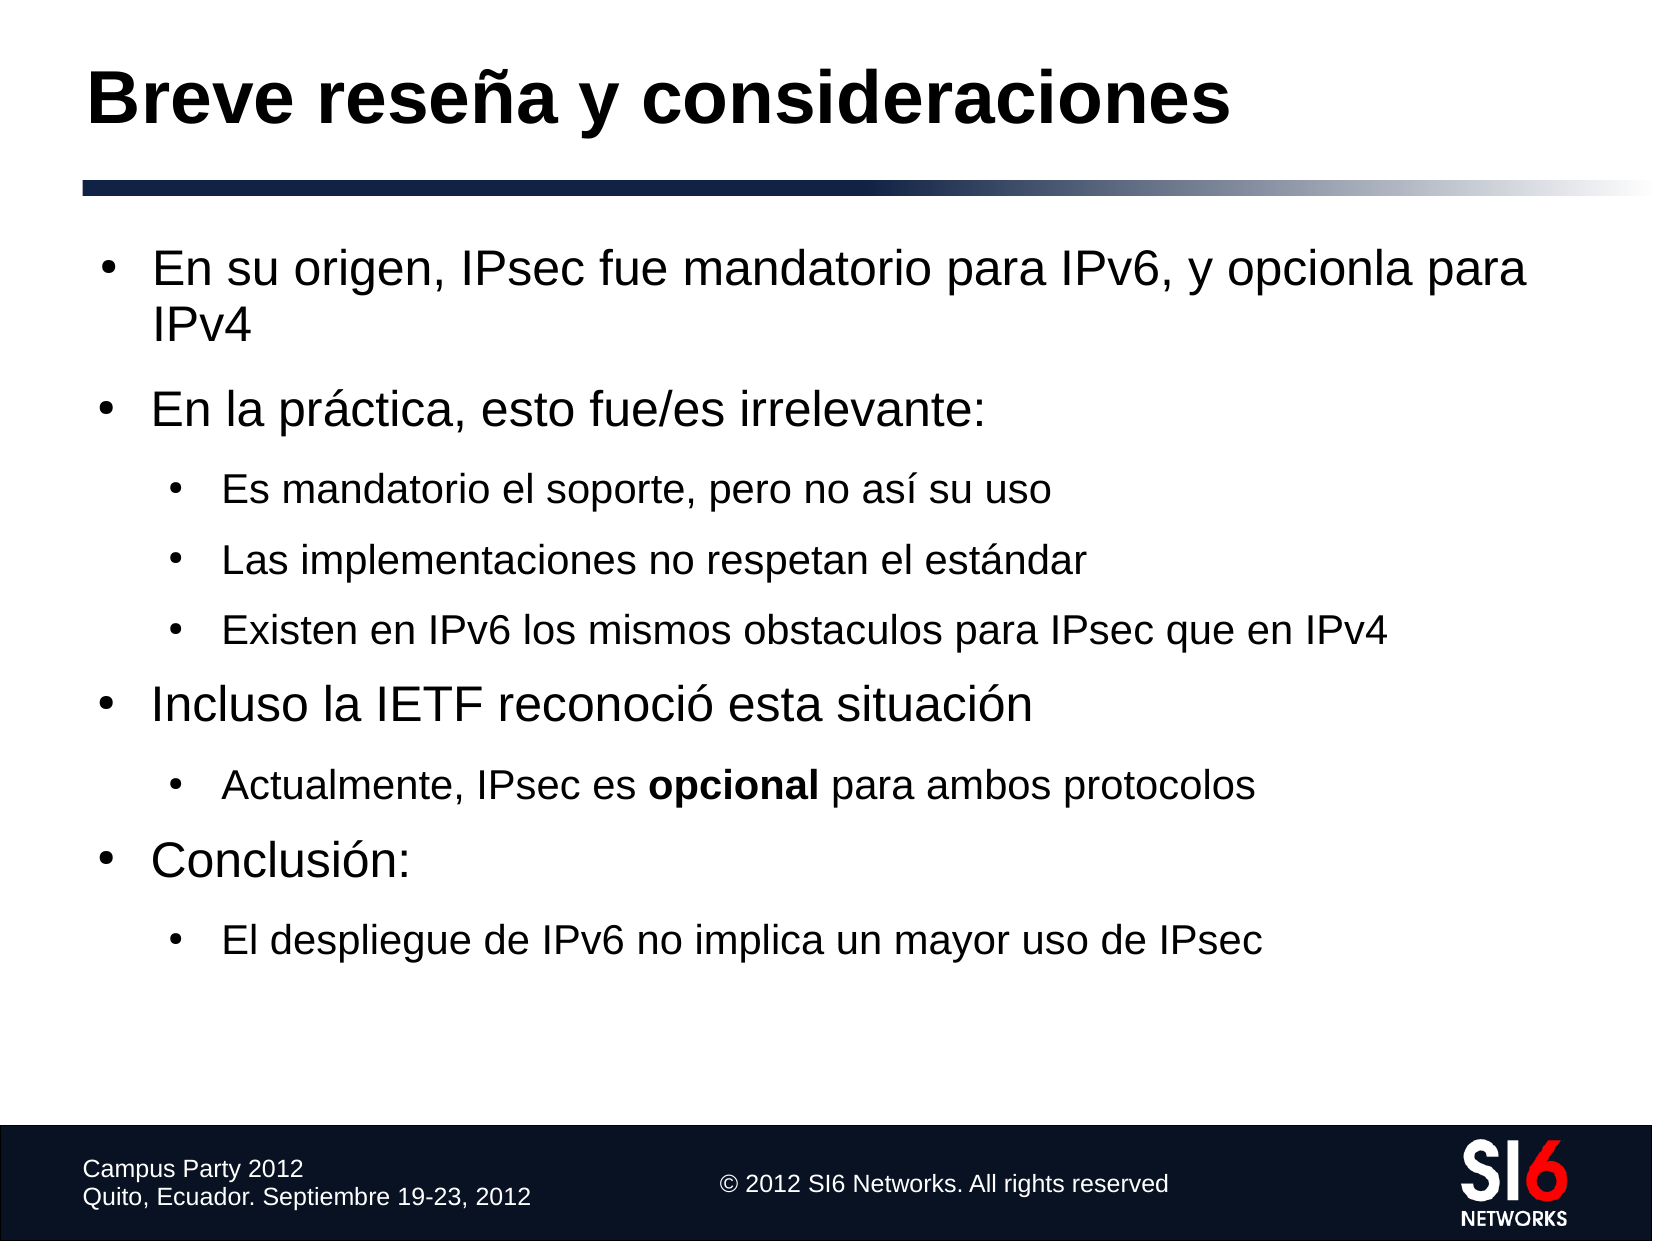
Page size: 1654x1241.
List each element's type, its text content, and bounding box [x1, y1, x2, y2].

list En su origen, IPsec fue mandatorio para IPv6, y opcionla para IPv4 En la práctica, esto fue/es irrelevante: Es mandatorio el soporte, pero no así su uso Las implementaciones no respetan el estándar Existen en IPv6 los mismos obstaculos para IPsec que en IPv4 Incluso la IETF reconoció esta situación Actualmente, IPsec es opcional para ambos protocolos Conclusión: El despliegue de IPv6 no implica un mayor uso de IPsec [79, 240, 1571, 1109]
title Breve reseña y consideraciones [86, 30, 1576, 166]
picture [1461, 1139, 1567, 1226]
